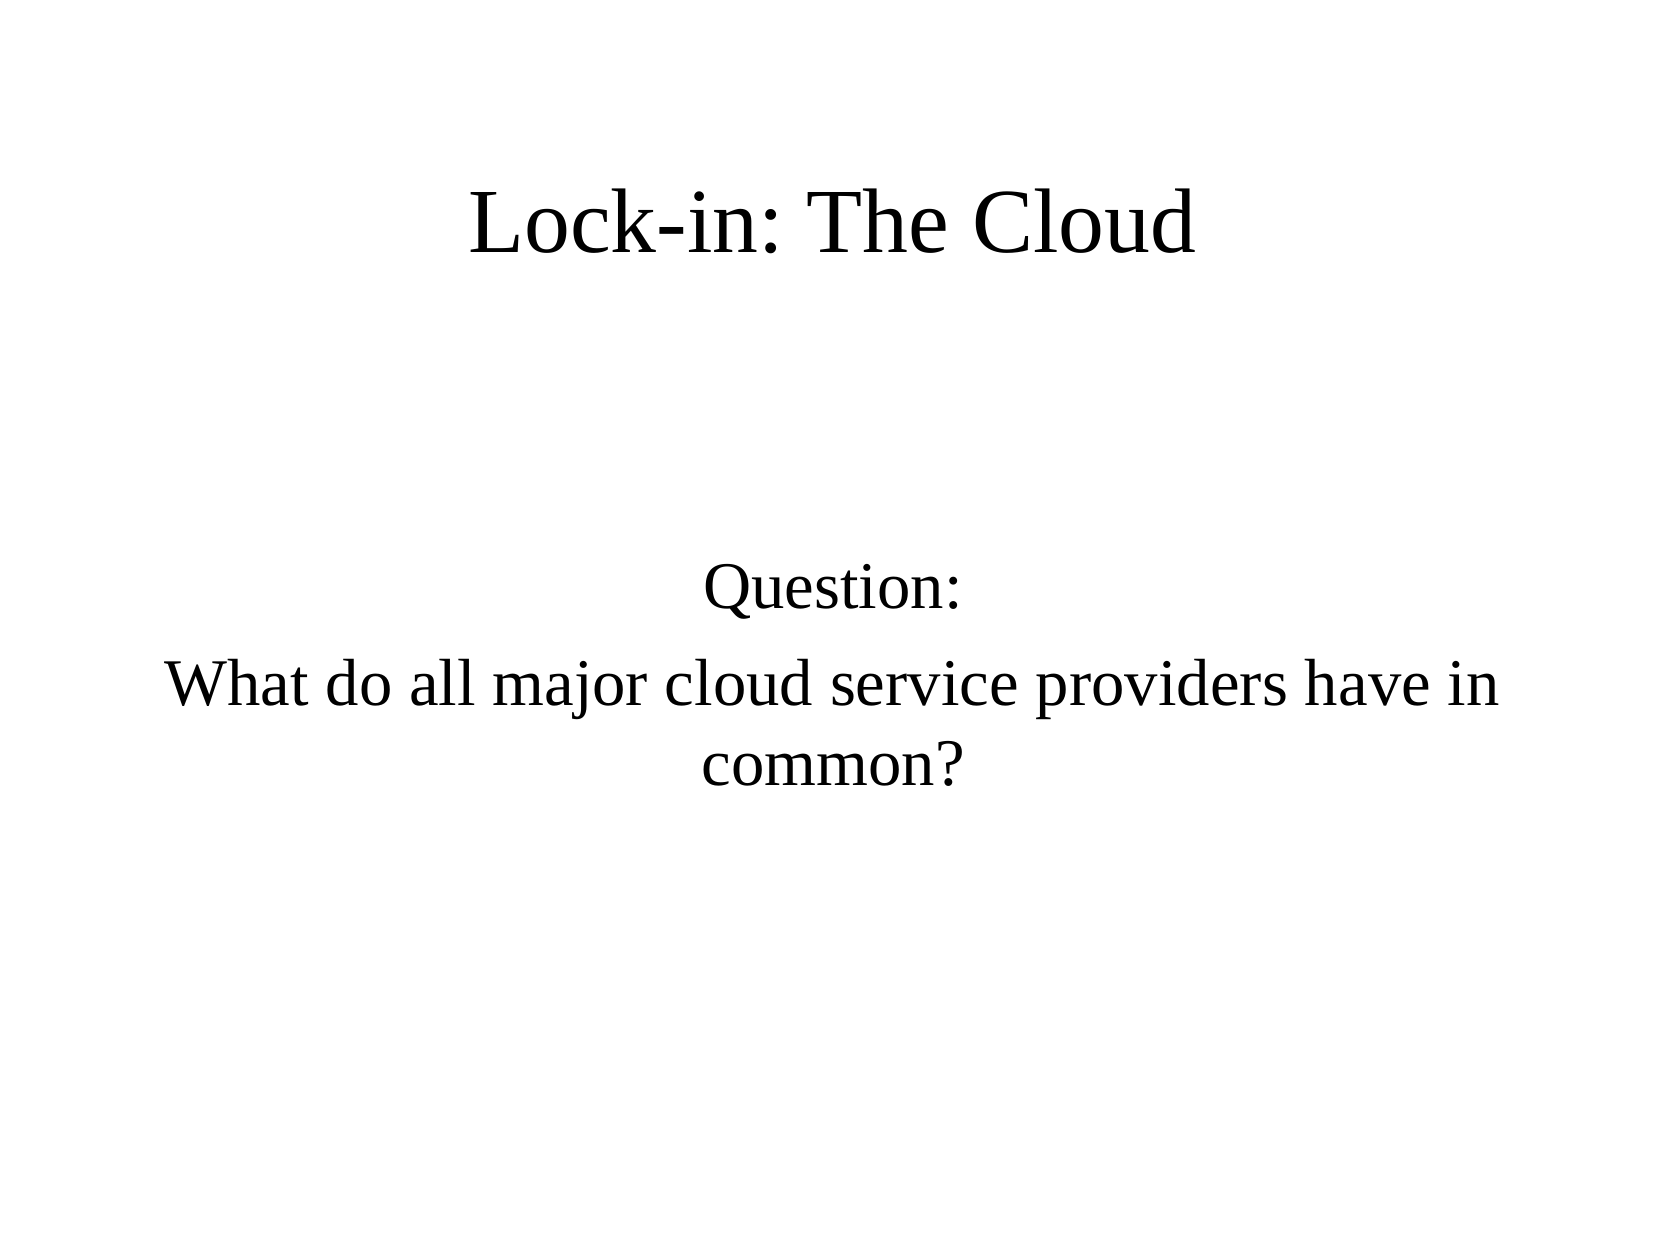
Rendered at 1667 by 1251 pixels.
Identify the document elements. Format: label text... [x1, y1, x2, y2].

subtitle Question: What do all major cloud service providers have in common? [124, 110, 1542, 1230]
